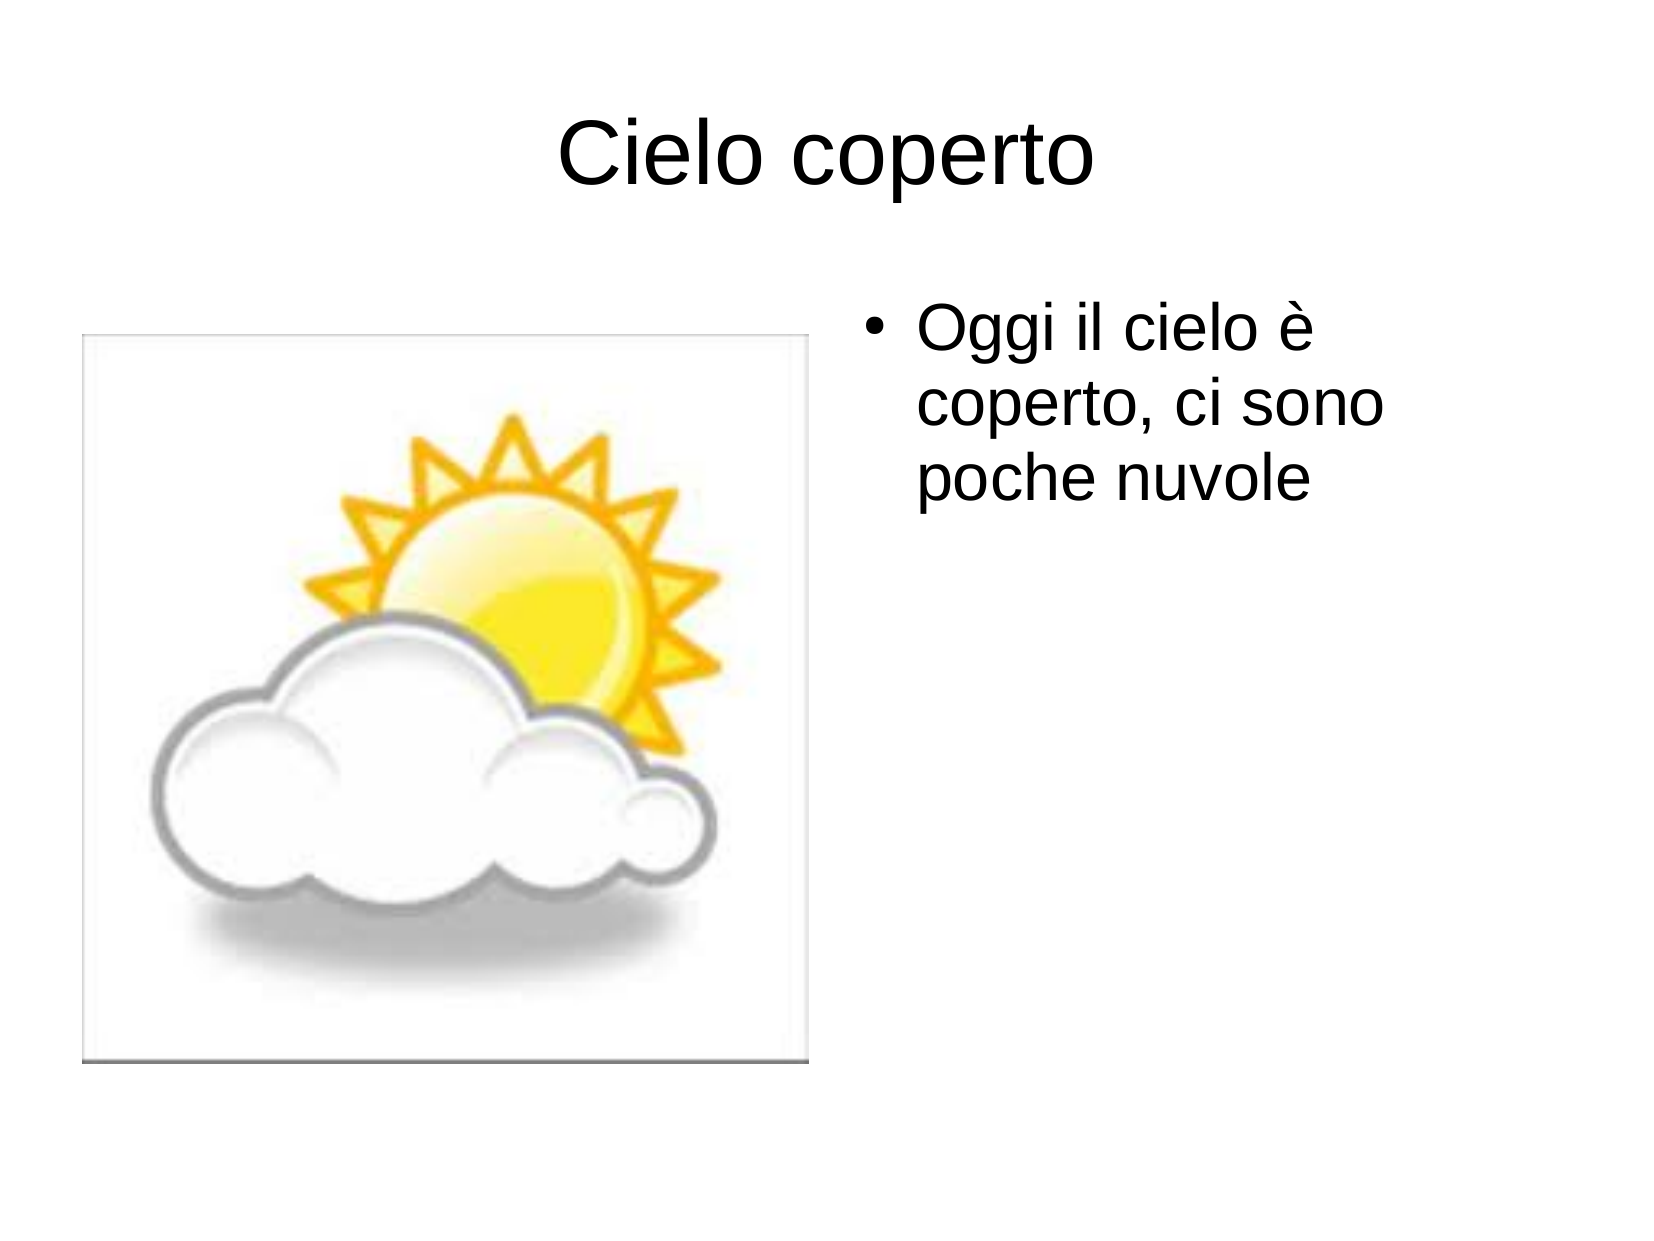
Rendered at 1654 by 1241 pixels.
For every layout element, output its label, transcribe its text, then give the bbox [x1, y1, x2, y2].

list Oggi il cielo è coperto, ci sono poche nuvole [845, 290, 1572, 681]
picture [82, 334, 809, 1064]
title Cielo coperto [82, 49, 1571, 257]
